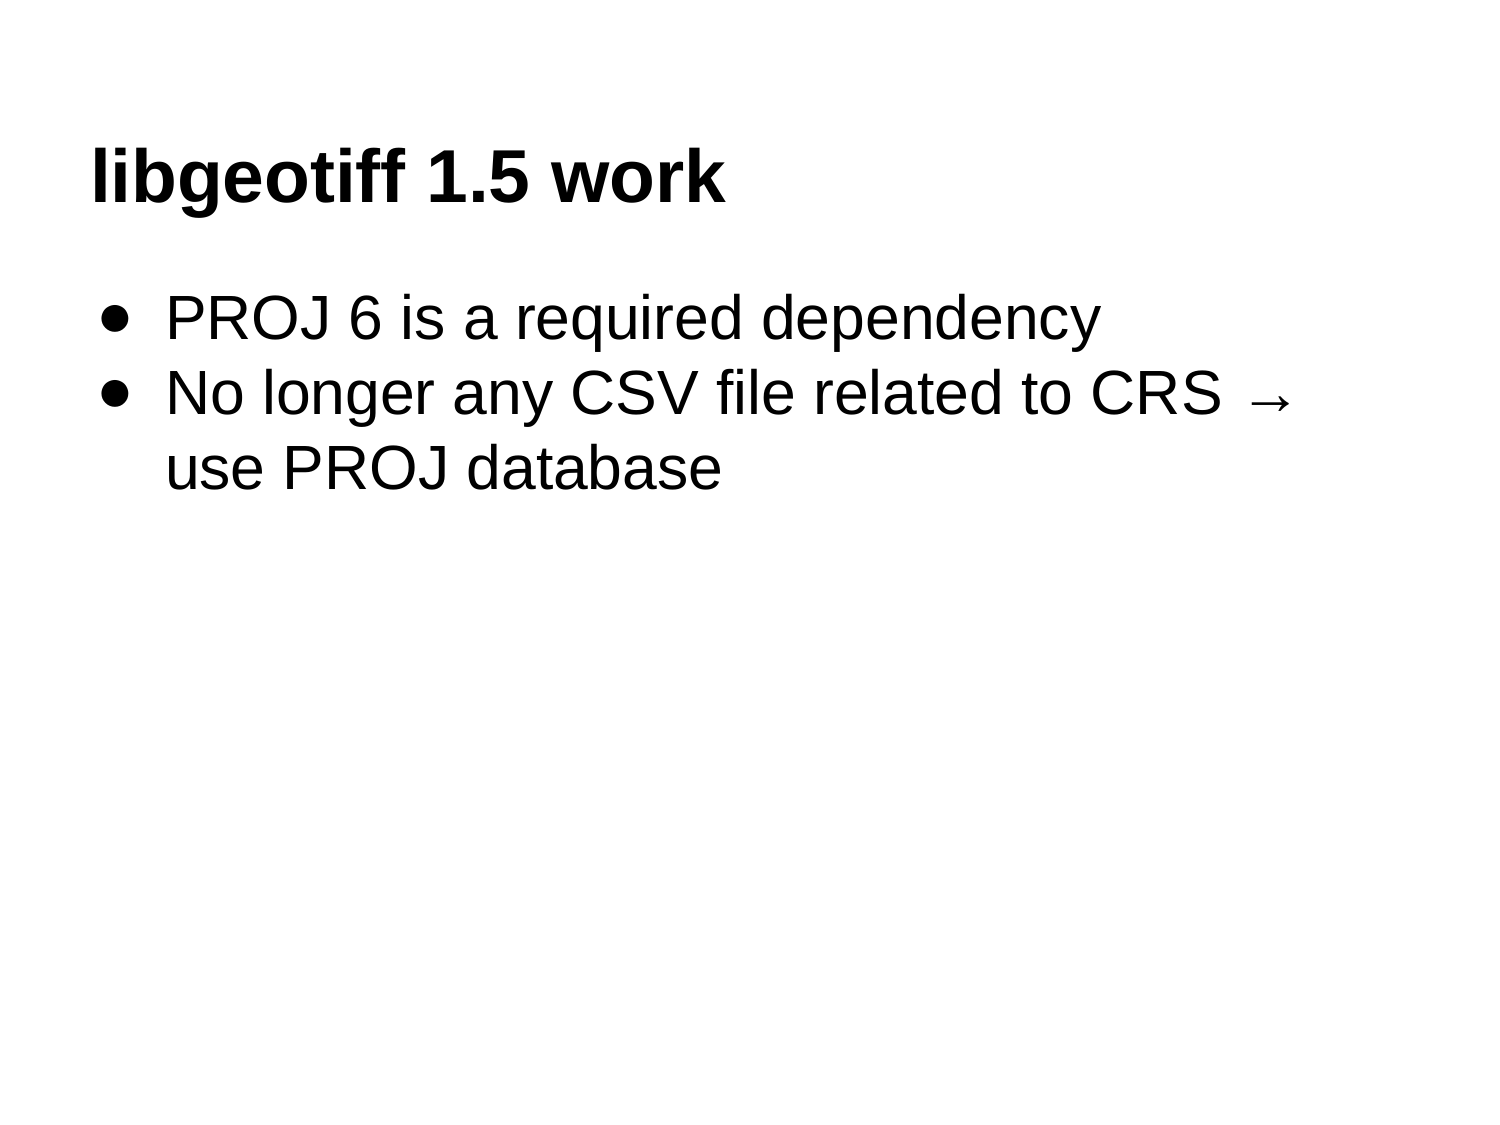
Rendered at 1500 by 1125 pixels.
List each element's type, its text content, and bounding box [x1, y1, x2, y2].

list PROJ 6 is a required dependency No longer any CSV file related to CRS → use PROJ database [75, 262, 1425, 1078]
title libgeotiff 1.5 work [75, 45, 1425, 233]
